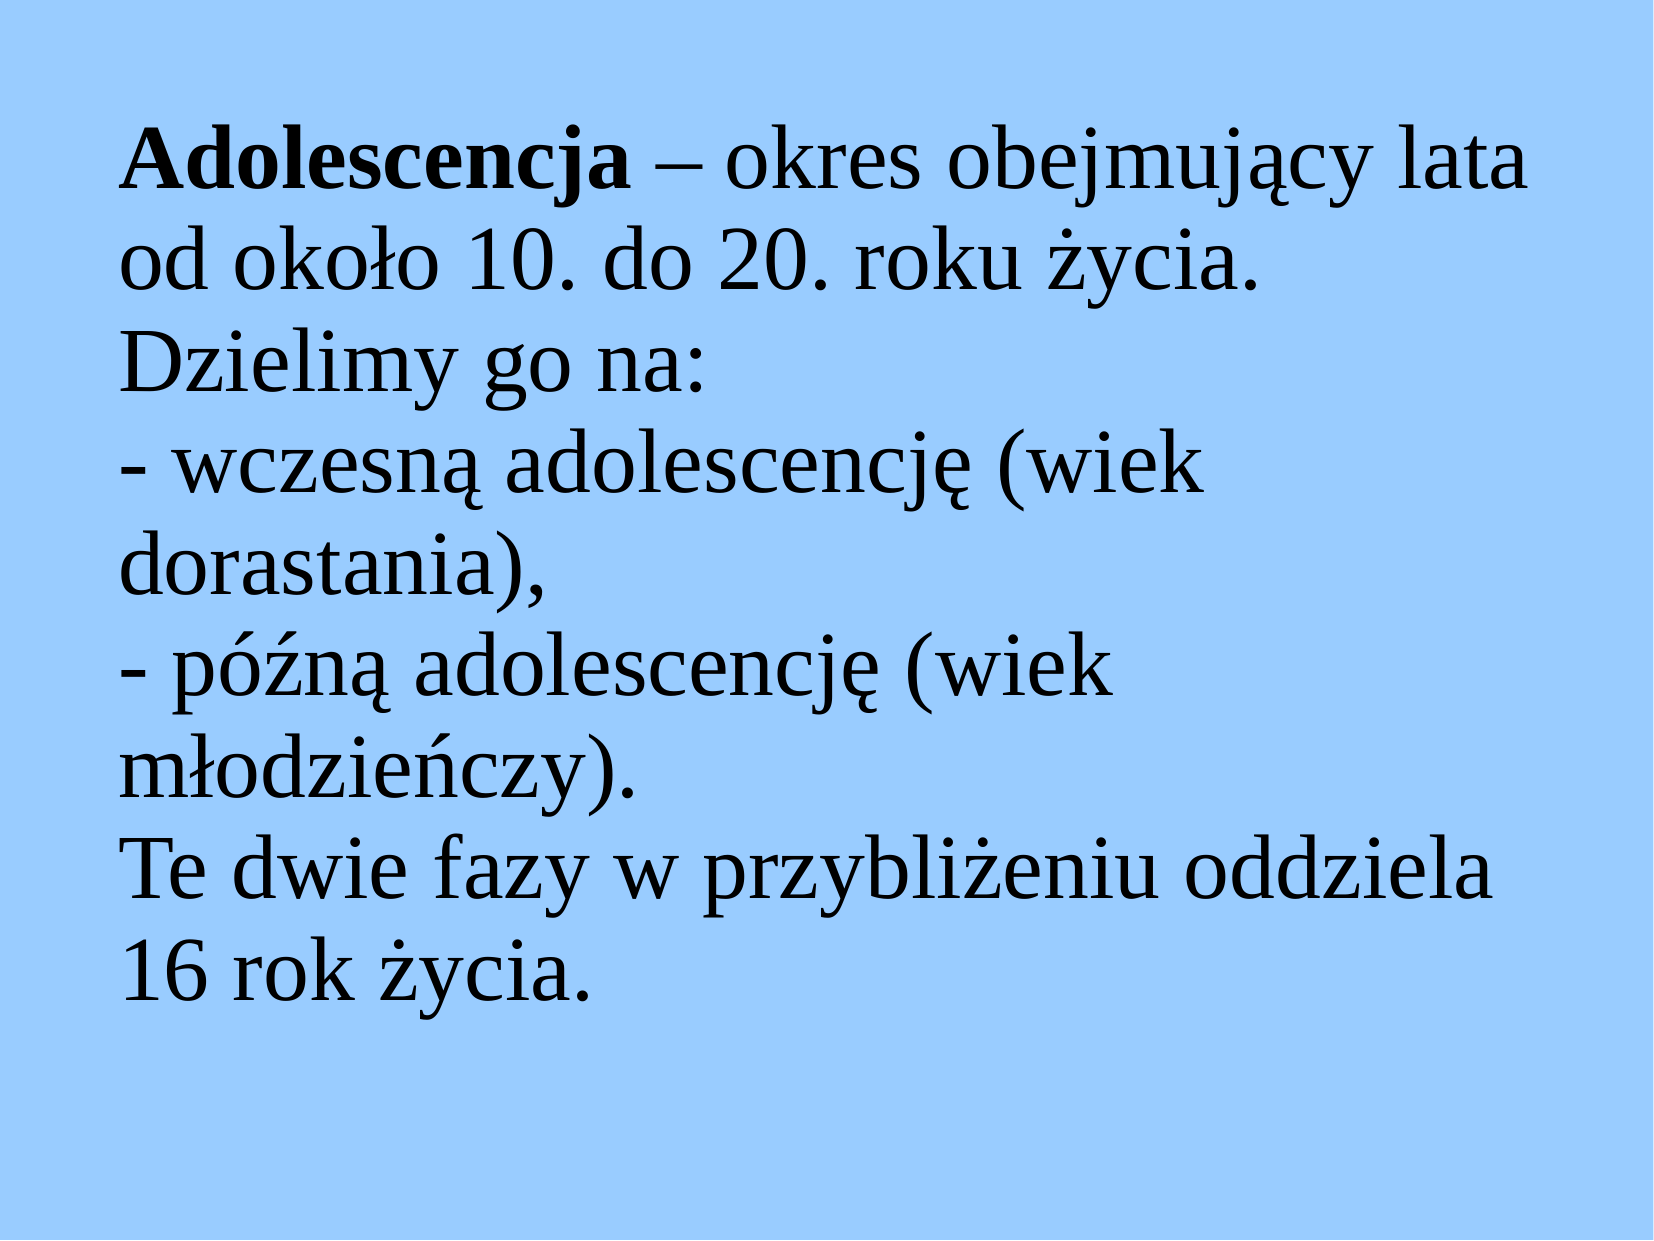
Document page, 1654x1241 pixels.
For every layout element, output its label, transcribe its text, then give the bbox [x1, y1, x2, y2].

list Adolescencja – okres obejmujący lata od około 10. do 20. roku życia. Dzielimy go na: - wczesną adolescencję (wiek dorastania), - późną adolescencję (wiek młodzieńczy). Te dwie fazy w przybliżeniu oddziela 16 rok życia. [47, 106, 1595, 1134]
